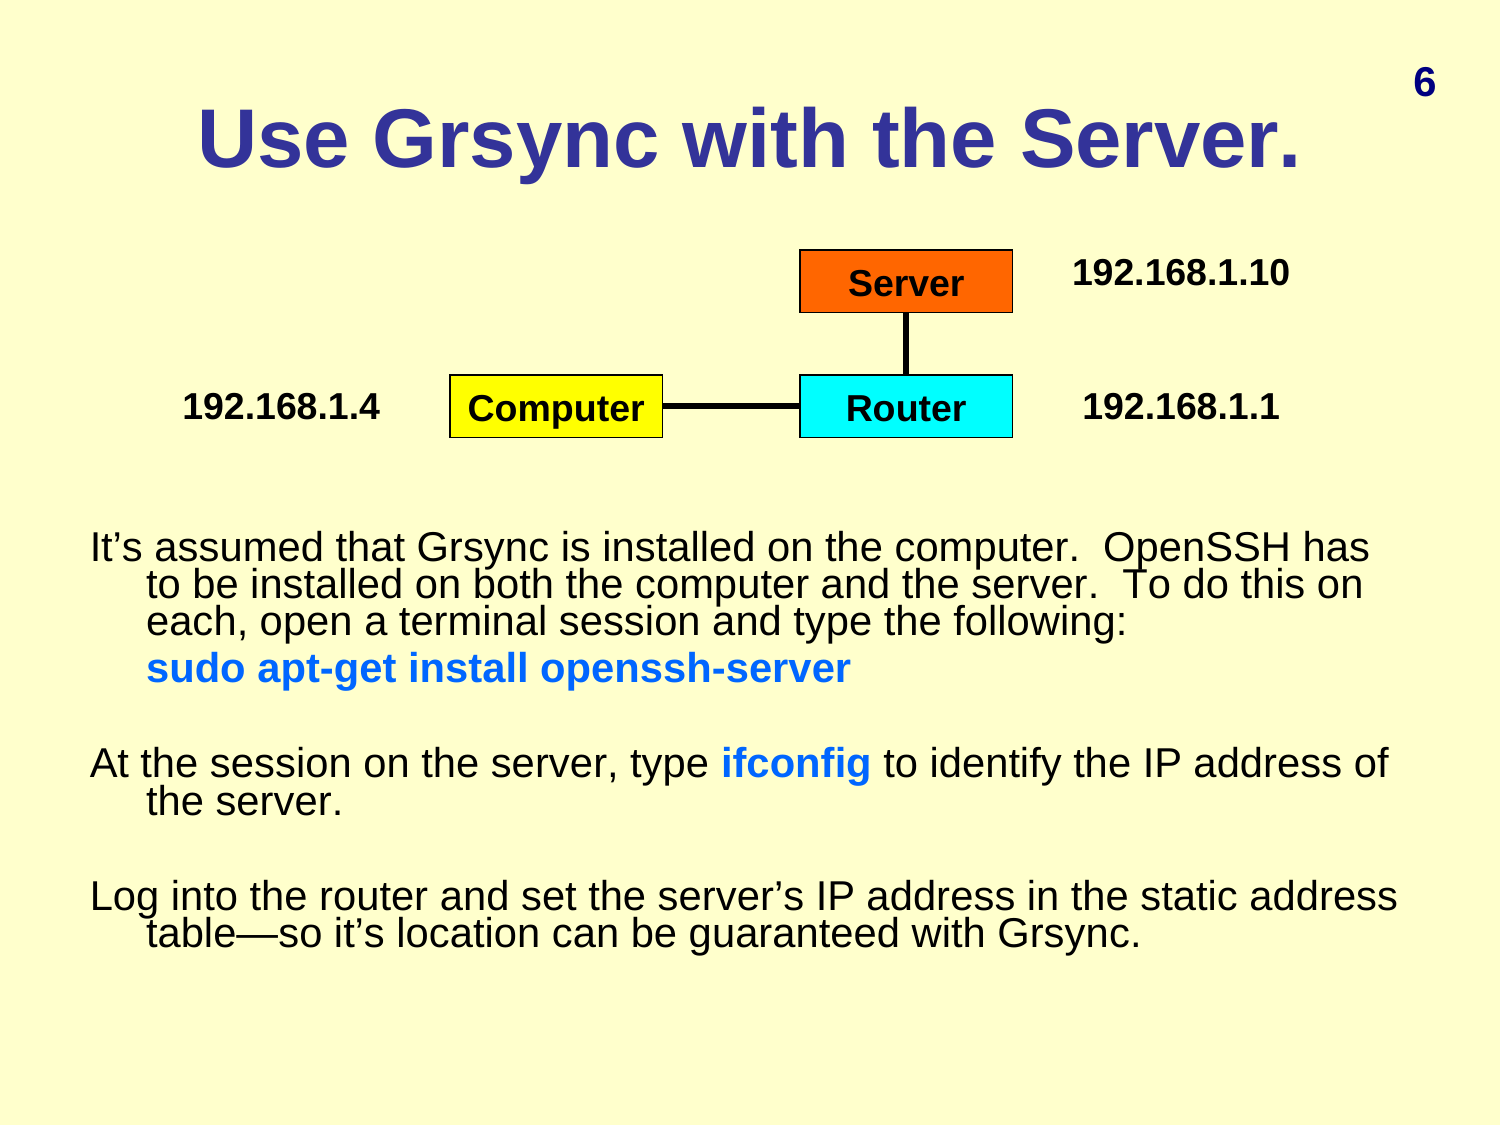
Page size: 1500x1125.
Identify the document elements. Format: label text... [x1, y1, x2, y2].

text_box Server [799, 249, 1013, 313]
text_box 192.168.1.10 [1050, 240, 1313, 300]
text_box 192.168.1.1 [1050, 375, 1313, 435]
title Use Grsync with the Server. [75, 45, 1426, 199]
text_box Router [799, 375, 1013, 438]
list It’s assumed that Grsync is installed on the computer. OpenSSH has to be installed on both the computer and the server. To do this on each, open a terminal session and type the following: sudo apt-get install openssh-server At the session on the server, type ifconfig to identify the IP address of the server. Log into the router and set the server’s IP address in the static address table—so it’s location can be guaranteed with Grsync. [75, 199, 1426, 1043]
text_box 192.168.1.4 [150, 375, 413, 435]
text_box Computer [450, 375, 663, 438]
text_box 6 [1387, 47, 1463, 113]
